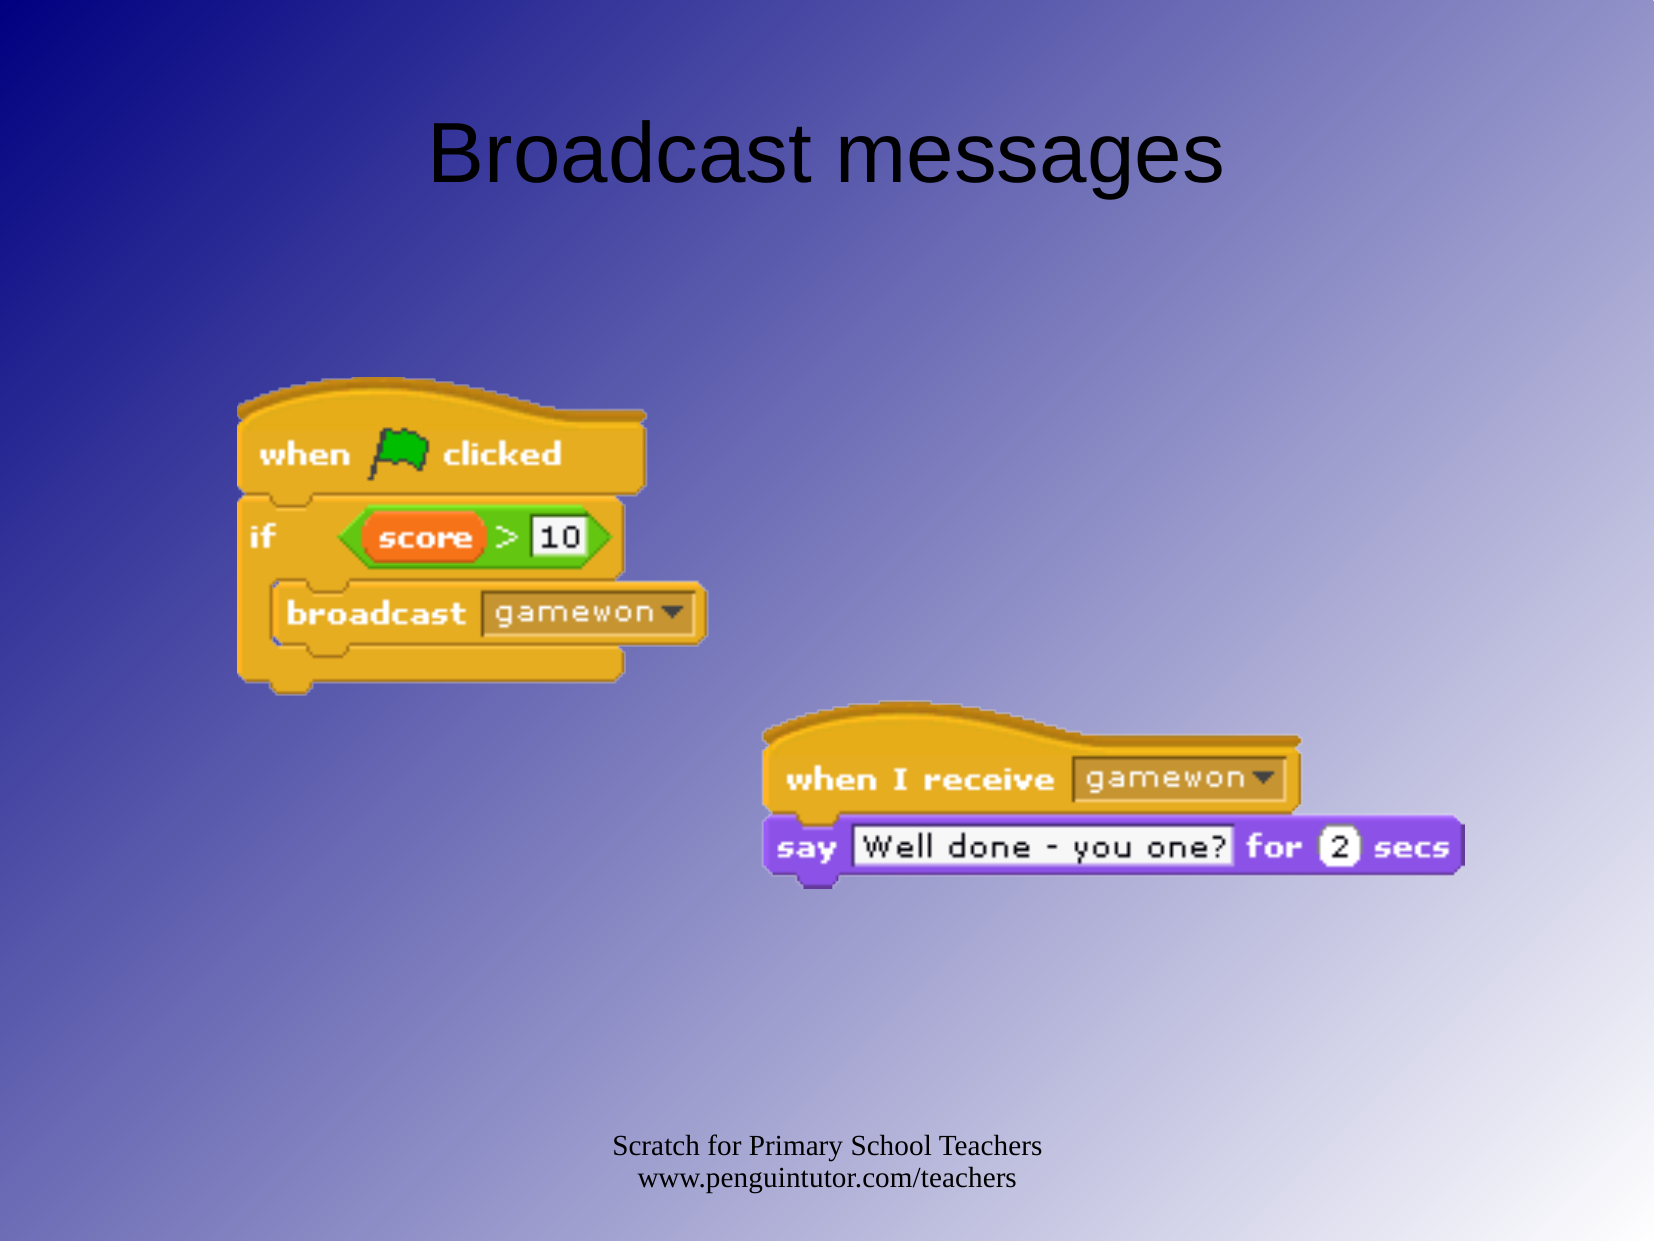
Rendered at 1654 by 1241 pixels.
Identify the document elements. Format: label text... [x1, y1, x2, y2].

title Broadcast messages [82, 49, 1571, 257]
picture [237, 377, 1465, 889]
